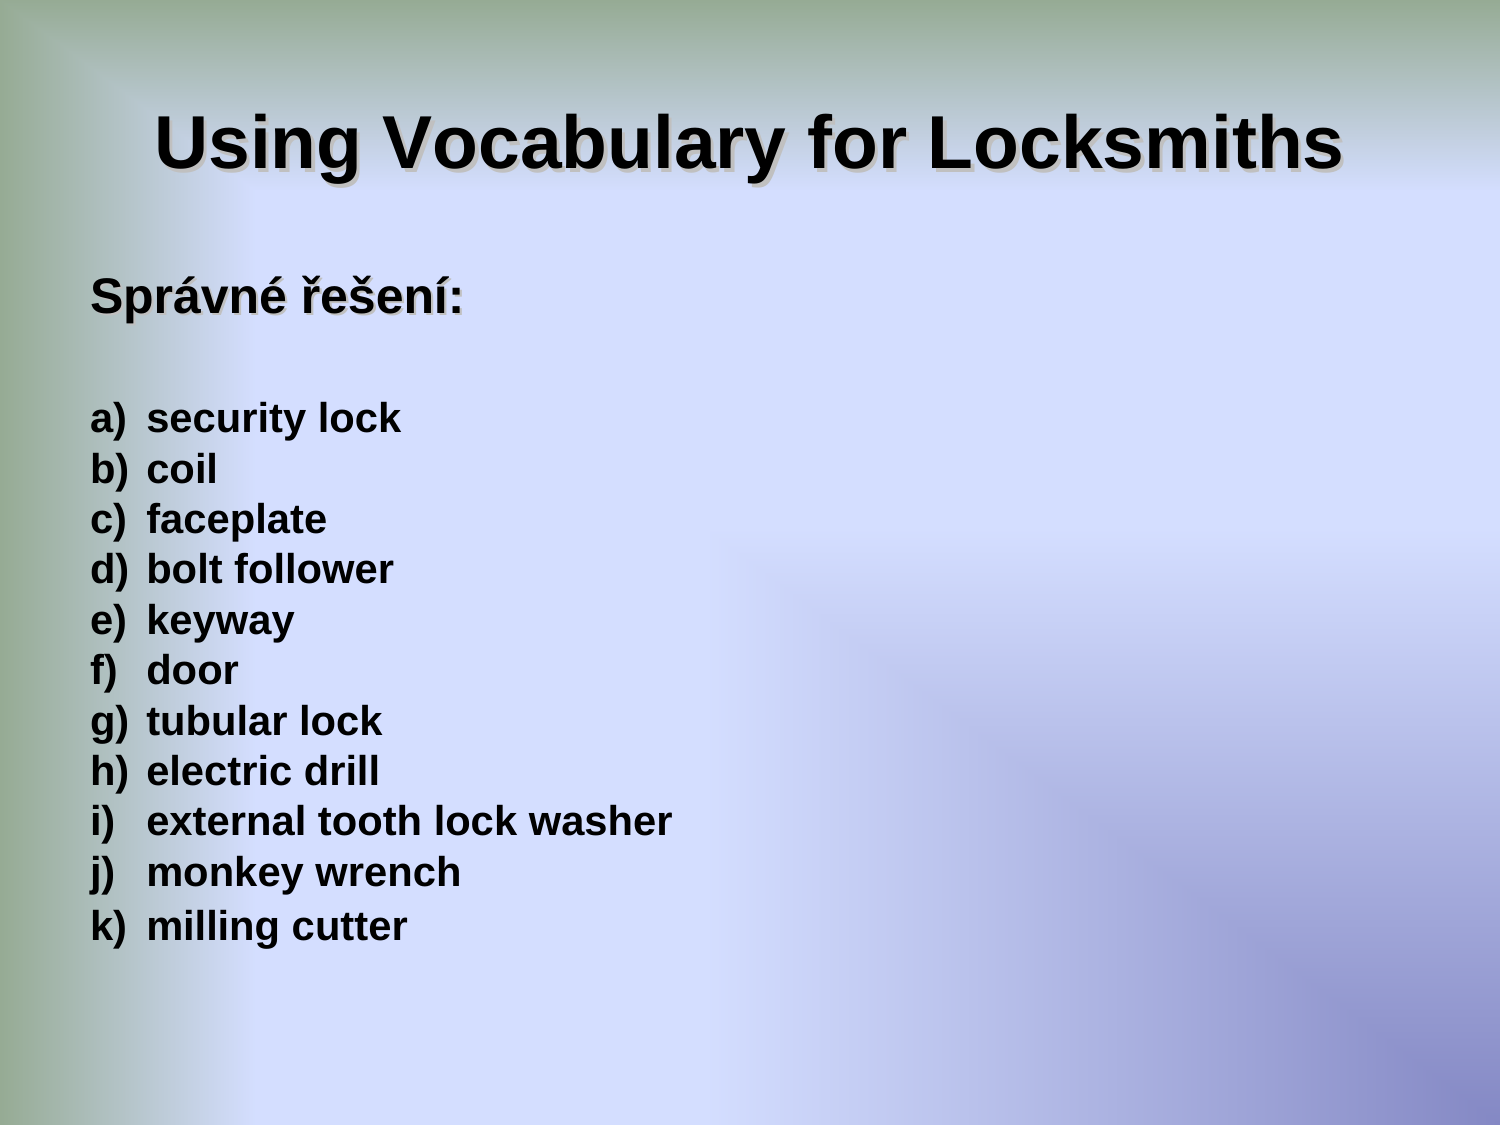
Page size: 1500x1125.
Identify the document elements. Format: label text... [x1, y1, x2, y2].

title Using Vocabulary for Locksmiths [75, 45, 1426, 233]
list Správné řešení: security lock coil faceplate bolt follower keyway door tubular lock electric drill external tooth lock washer monkey wrench milling cutter [75, 262, 1426, 1013]
picture [0, 0, 1500, 1125]
